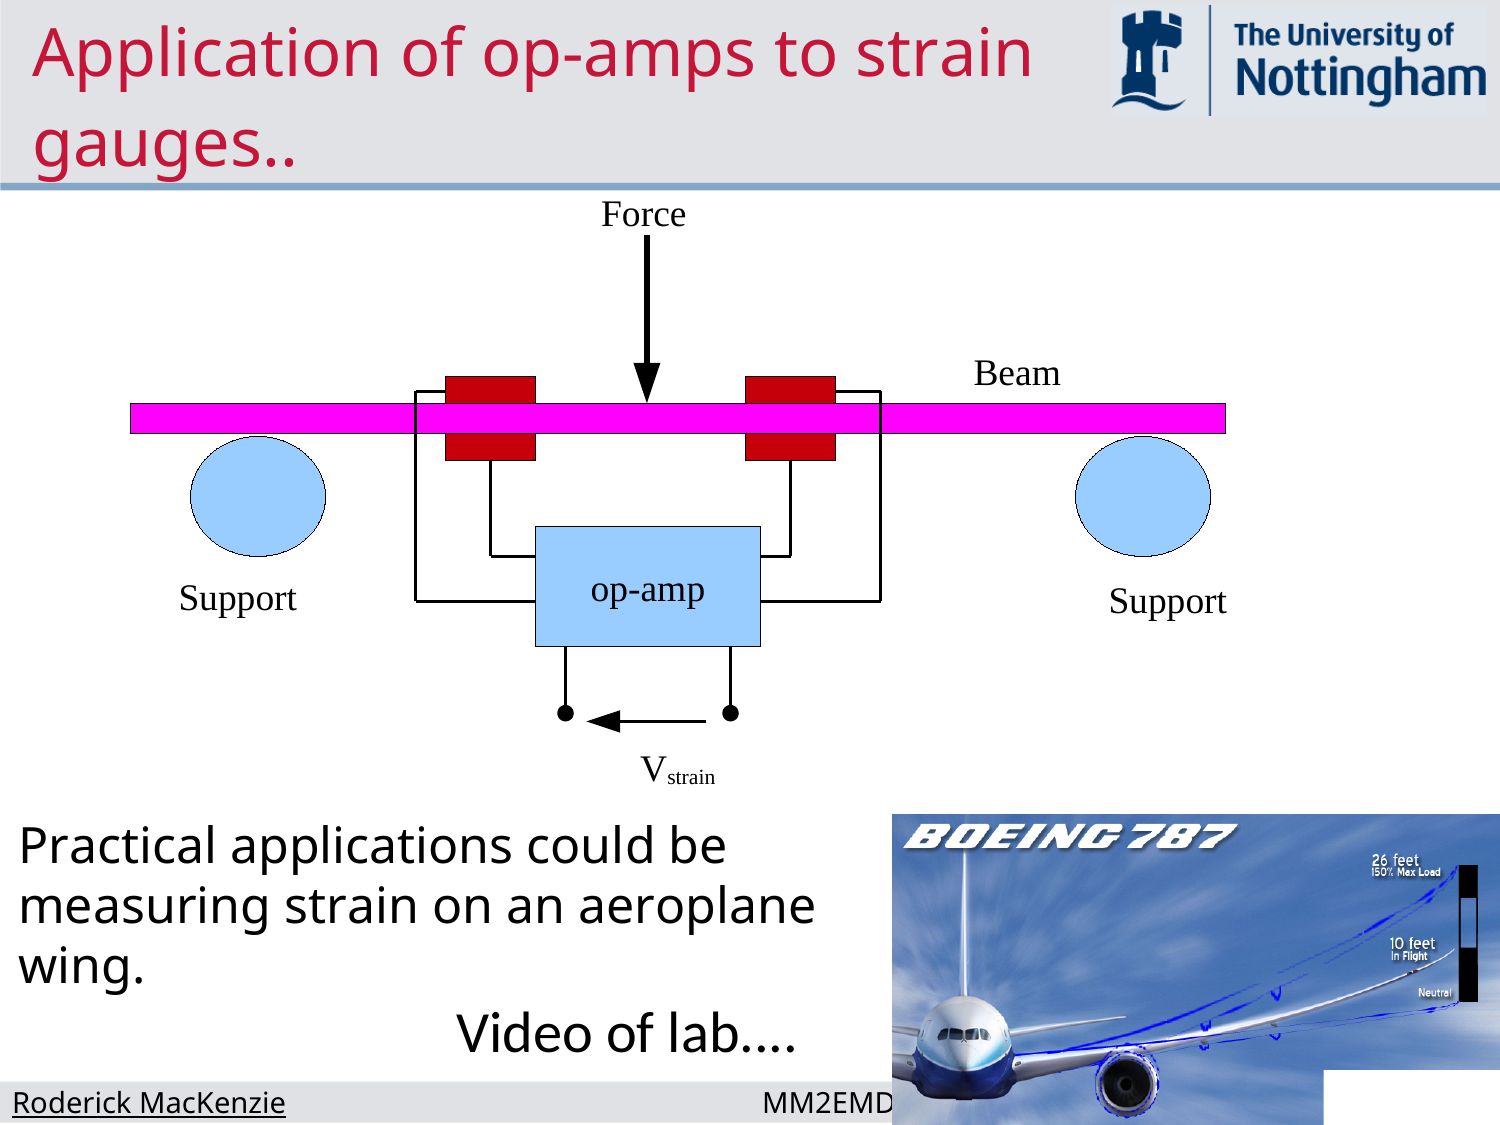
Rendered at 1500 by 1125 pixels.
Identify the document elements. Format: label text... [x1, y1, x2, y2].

text_box Beam [958, 340, 1214, 401]
text_box Video of lab.... [441, 1001, 814, 1072]
text_box [1323, 1070, 1500, 1125]
text_box [190, 436, 326, 557]
text_box Support [163, 565, 419, 626]
text_box [417, 376, 879, 461]
text_box Practical applications could be measuring strain on an aeroplane wing. [3, 805, 893, 1001]
text_box Support [1093, 569, 1349, 629]
picture [892, 814, 1500, 1125]
text_box Vstrain [625, 736, 734, 805]
title Application of op-amps to strain gauges.. [17, 10, 1087, 182]
picture [1111, 4, 1487, 116]
text_box [1075, 436, 1211, 557]
text_box [882, 403, 1226, 434]
text_box [130, 403, 414, 434]
text_box op-amp [535, 526, 761, 647]
text_box Force [586, 181, 842, 241]
